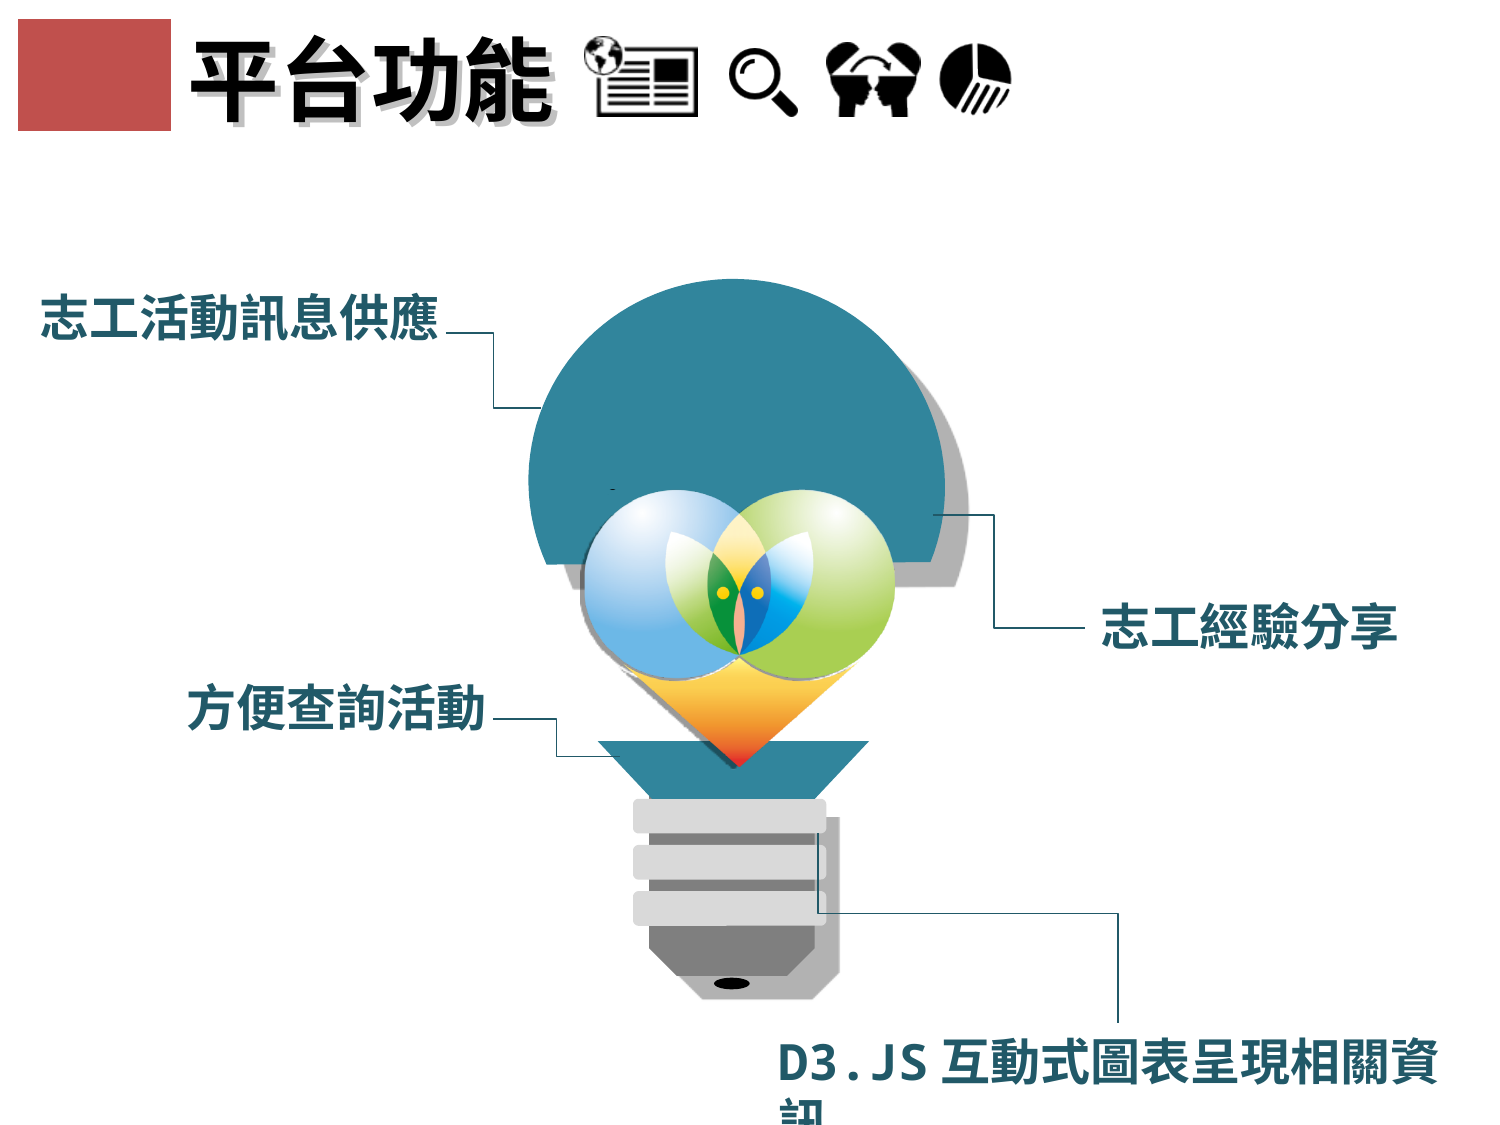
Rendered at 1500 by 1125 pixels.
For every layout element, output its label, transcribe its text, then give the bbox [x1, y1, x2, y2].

text_box 志工經驗分享 [1084, 587, 1428, 669]
text_box D3.JS互動式圖表呈現相關資訊 [763, 1023, 1472, 1125]
text_box [714, 977, 750, 990]
text_box [819, 844, 827, 880]
picture [584, 489, 897, 767]
text_box [621, 767, 845, 976]
text_box [819, 891, 827, 913]
text_box 志工活動訊息供應 [24, 278, 486, 360]
picture [729, 48, 798, 117]
text_box 方便查詢活動 [171, 668, 514, 750]
picture [584, 36, 698, 117]
title 平台功能 [122, 0, 621, 172]
text_box [528, 278, 945, 565]
text_box [18, 19, 122, 131]
picture [938, 42, 1013, 117]
picture [826, 42, 921, 117]
